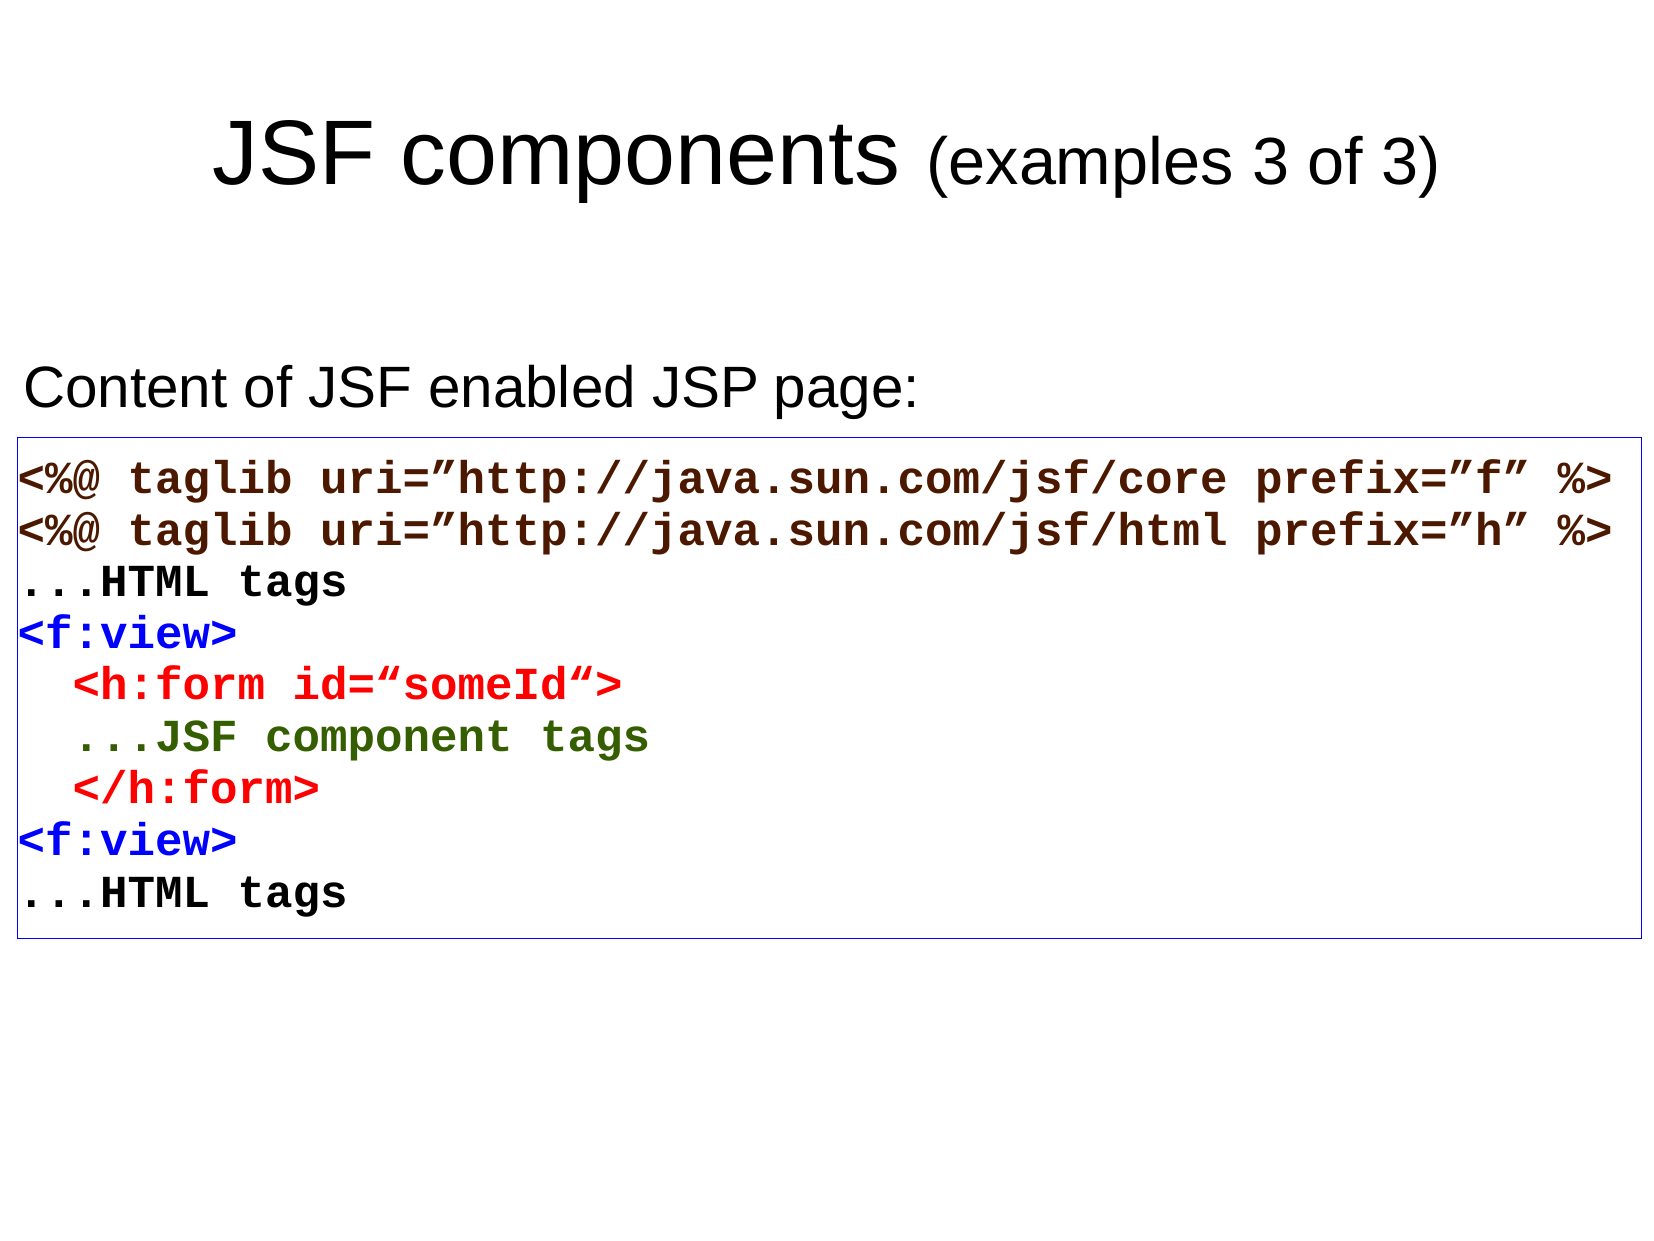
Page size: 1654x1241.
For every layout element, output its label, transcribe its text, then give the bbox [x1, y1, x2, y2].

text_box Content of JSF enabled JSP page: [23, 354, 951, 420]
title JSF components (examples 3 of 3) [82, 56, 1571, 250]
subtitle <%@ taglib uri=”http://java.sun.com/jsf/core prefix=”f” %> <%@ taglib uri=”http://java.sun.com/jsf/html prefix=”h” %> ...HTML tags <f:view> <h:form id=“someId“> ...JSF component tags </h:form> <f:view> ...HTML tags [17, 437, 1642, 939]
